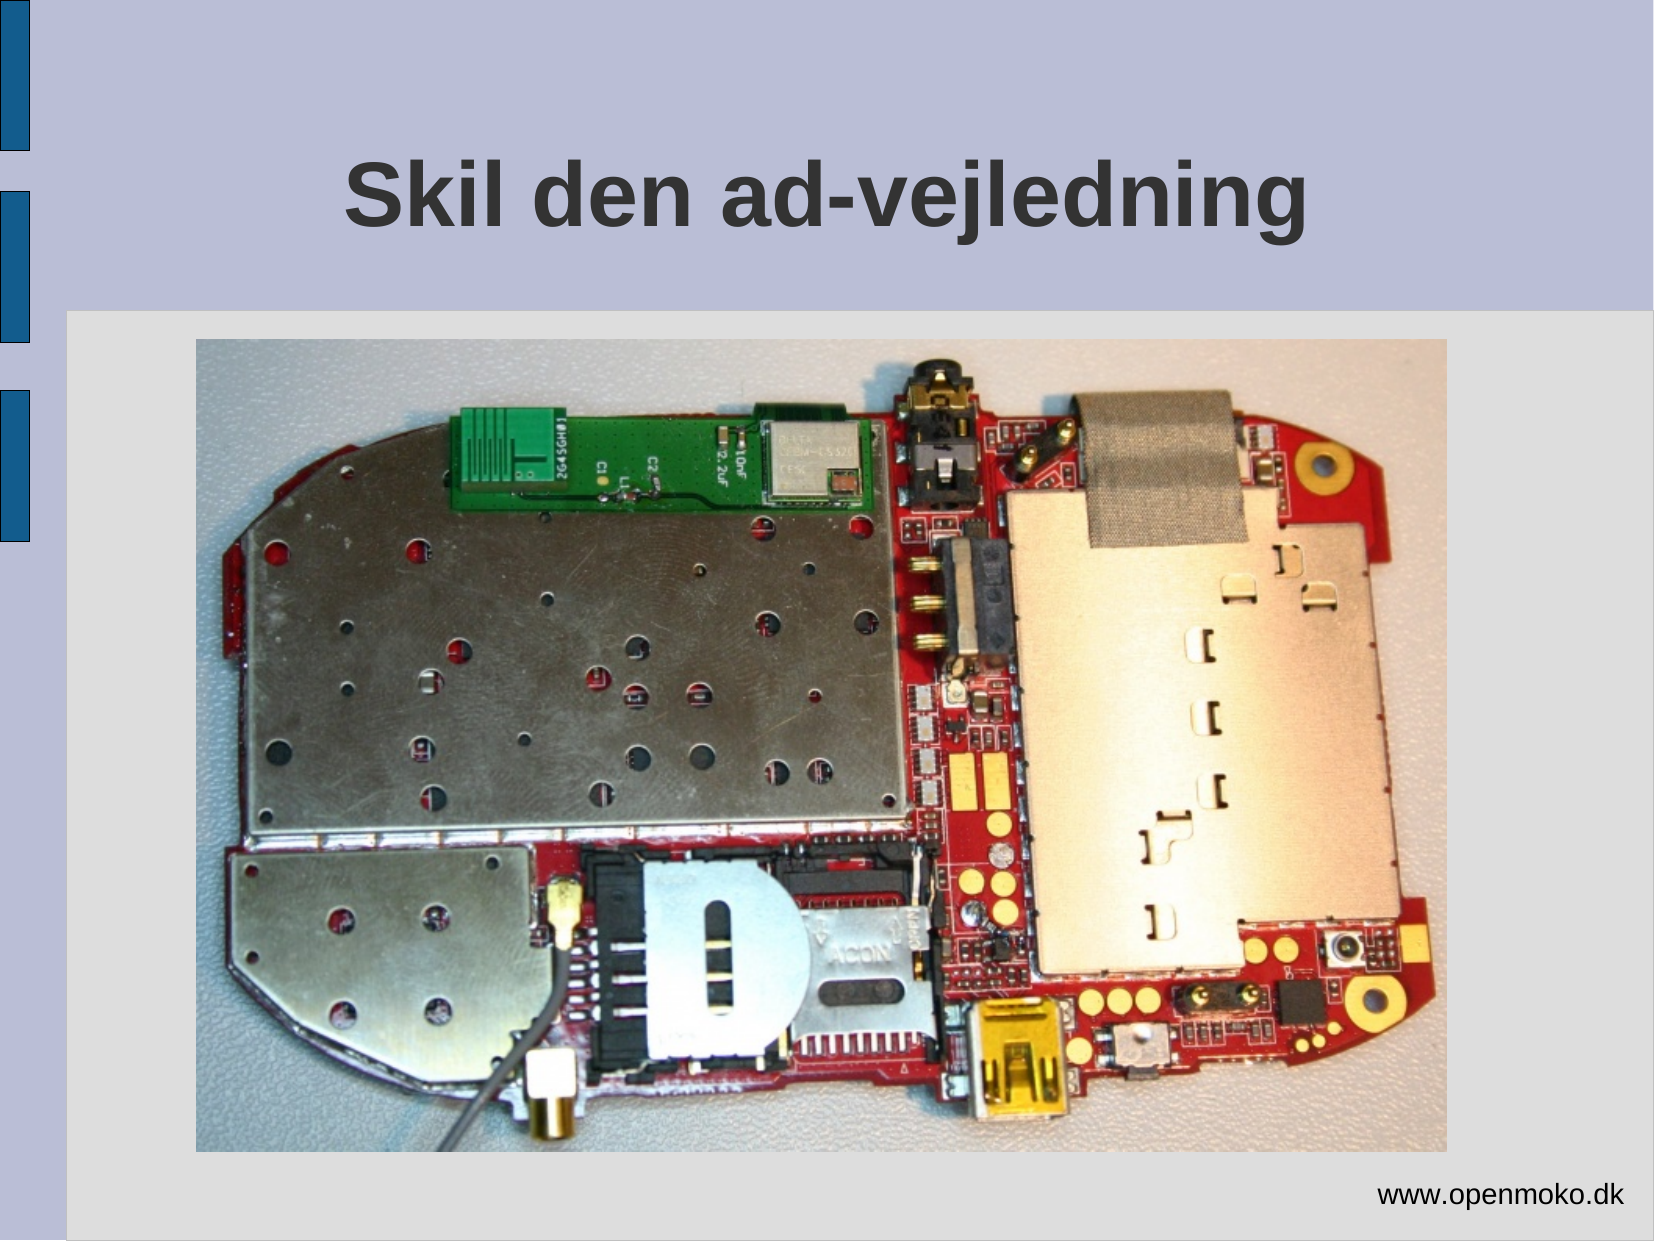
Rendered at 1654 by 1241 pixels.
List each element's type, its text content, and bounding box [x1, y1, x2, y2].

picture [196, 339, 1447, 1152]
title Skil den ad-vejledning [121, 91, 1534, 299]
